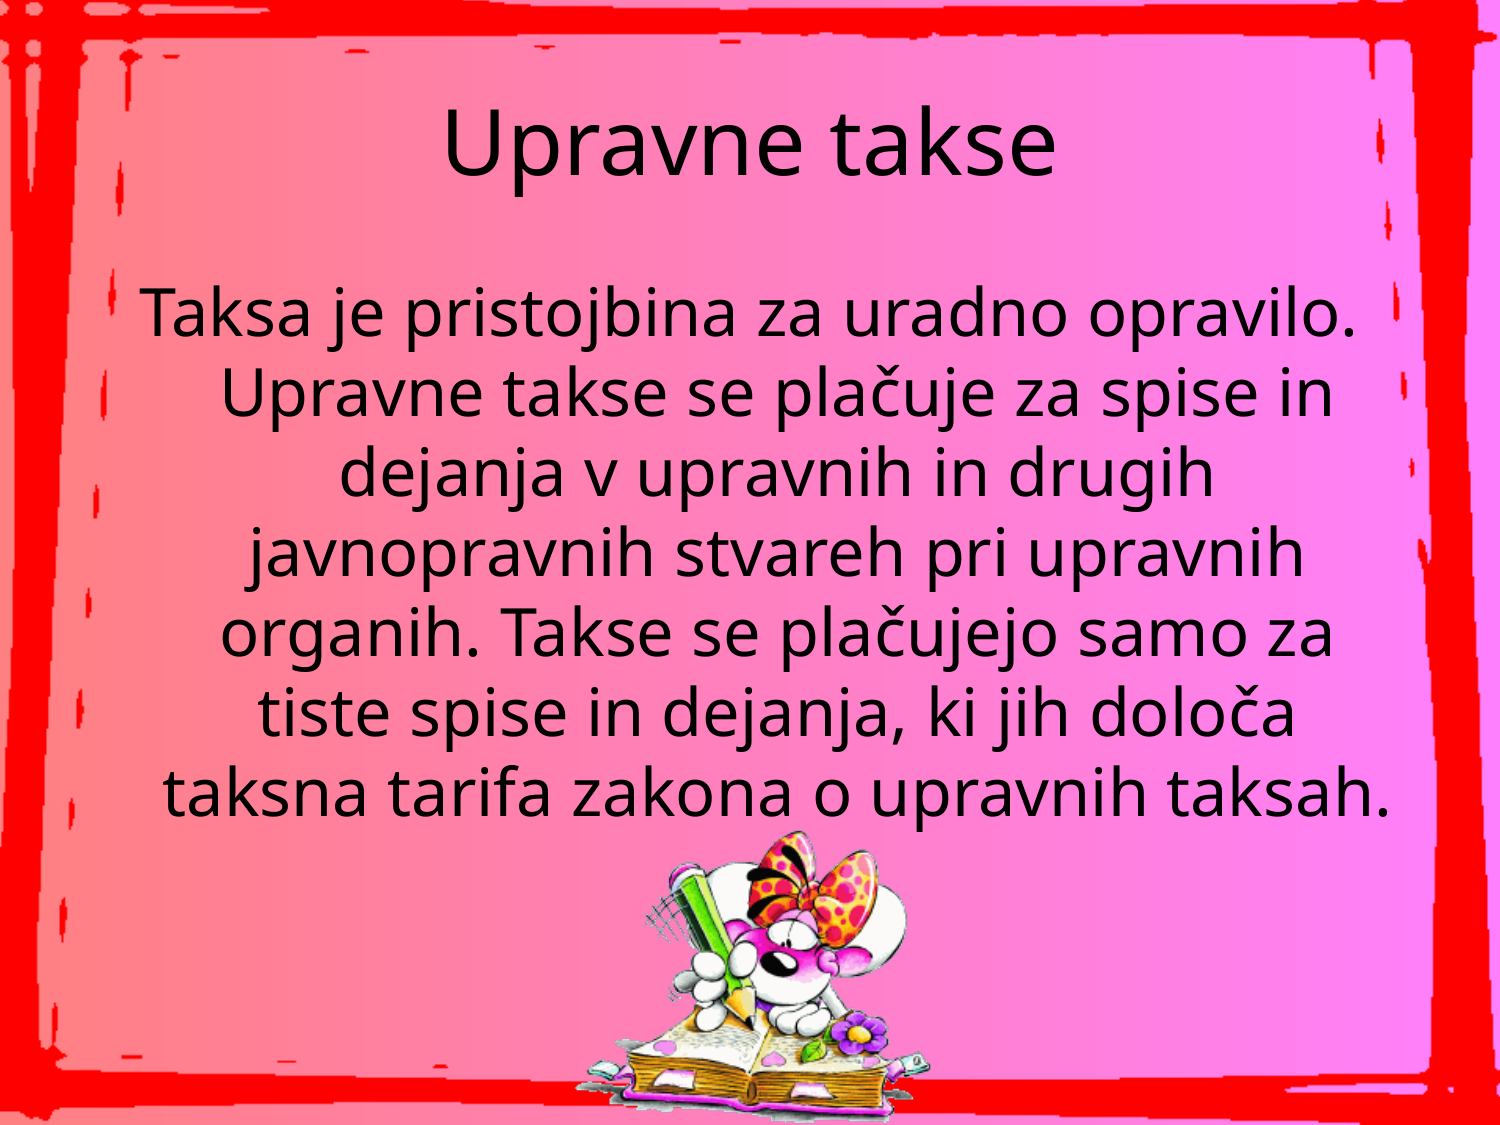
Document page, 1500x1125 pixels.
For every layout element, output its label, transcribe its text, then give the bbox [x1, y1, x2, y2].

picture [0, 0, 1500, 1125]
list Taksa je pristojbina za uradno opravilo. Upravne takse se plačuje za spise in dejanja v upravnih in drugih javnopravnih stvareh pri upravnih organih. Takse se plačujejo samo za tiste spise in dejanja, ki jih določa taksna tarifa zakona o upravnih taksah. [75, 262, 1425, 1005]
title Upravne takse [75, 45, 1425, 233]
